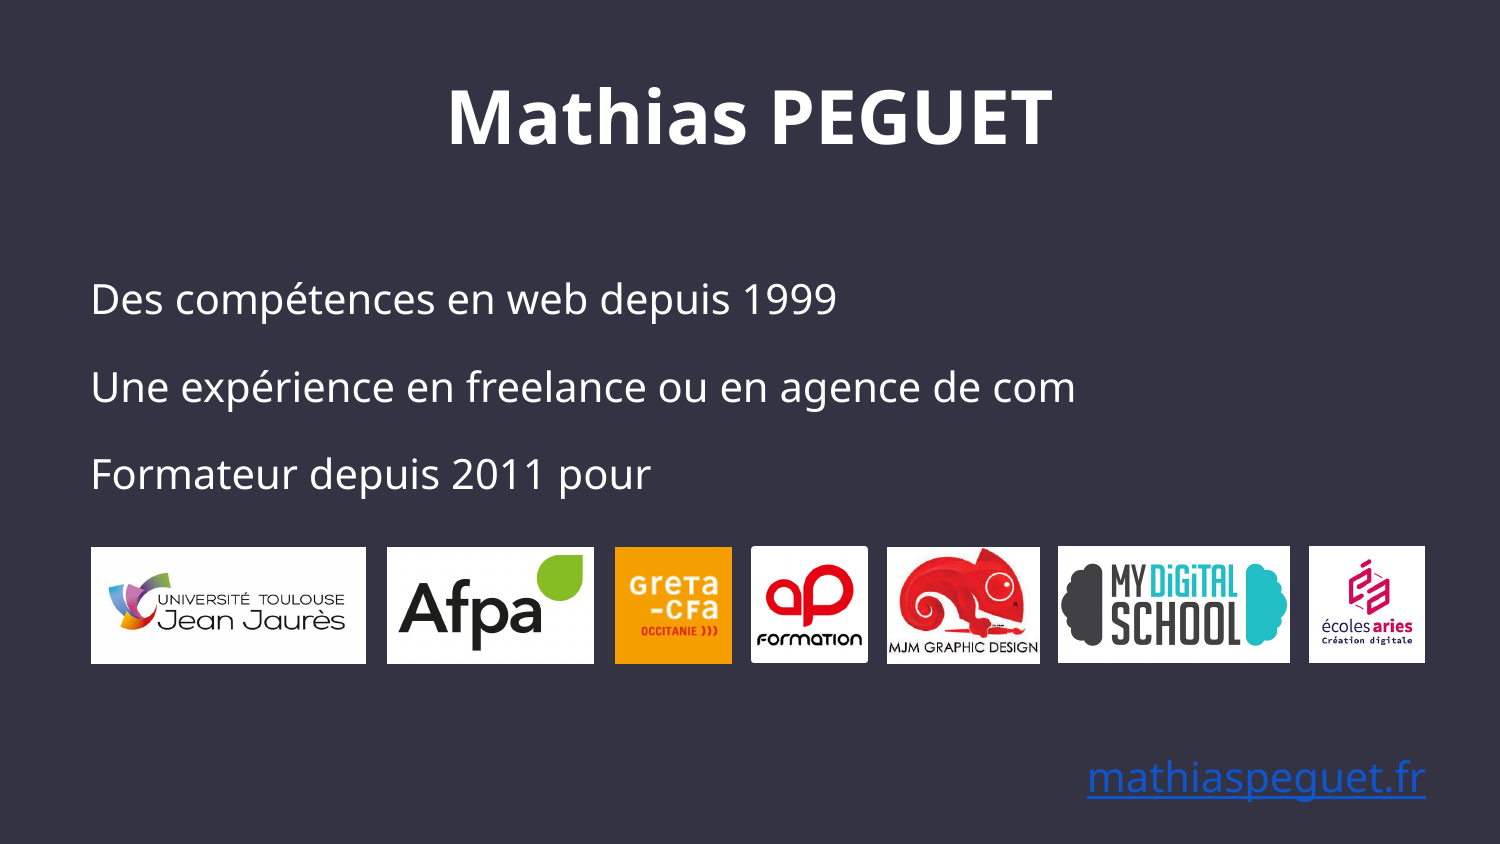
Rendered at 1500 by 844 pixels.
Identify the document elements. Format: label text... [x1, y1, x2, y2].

picture [91, 547, 366, 664]
list mathiaspeguet.fr [91, 707, 1442, 813]
picture [1309, 546, 1425, 663]
list Des compétences en web depuis 1999 Une expérience en freelance ou en agence de com Formateur depuis 2011 pour [75, 233, 1425, 528]
title Mathias PEGUET [75, 33, 1425, 175]
picture [887, 547, 1040, 664]
picture [615, 547, 732, 664]
picture [387, 547, 594, 664]
picture [757, 552, 862, 658]
picture [1058, 546, 1290, 663]
